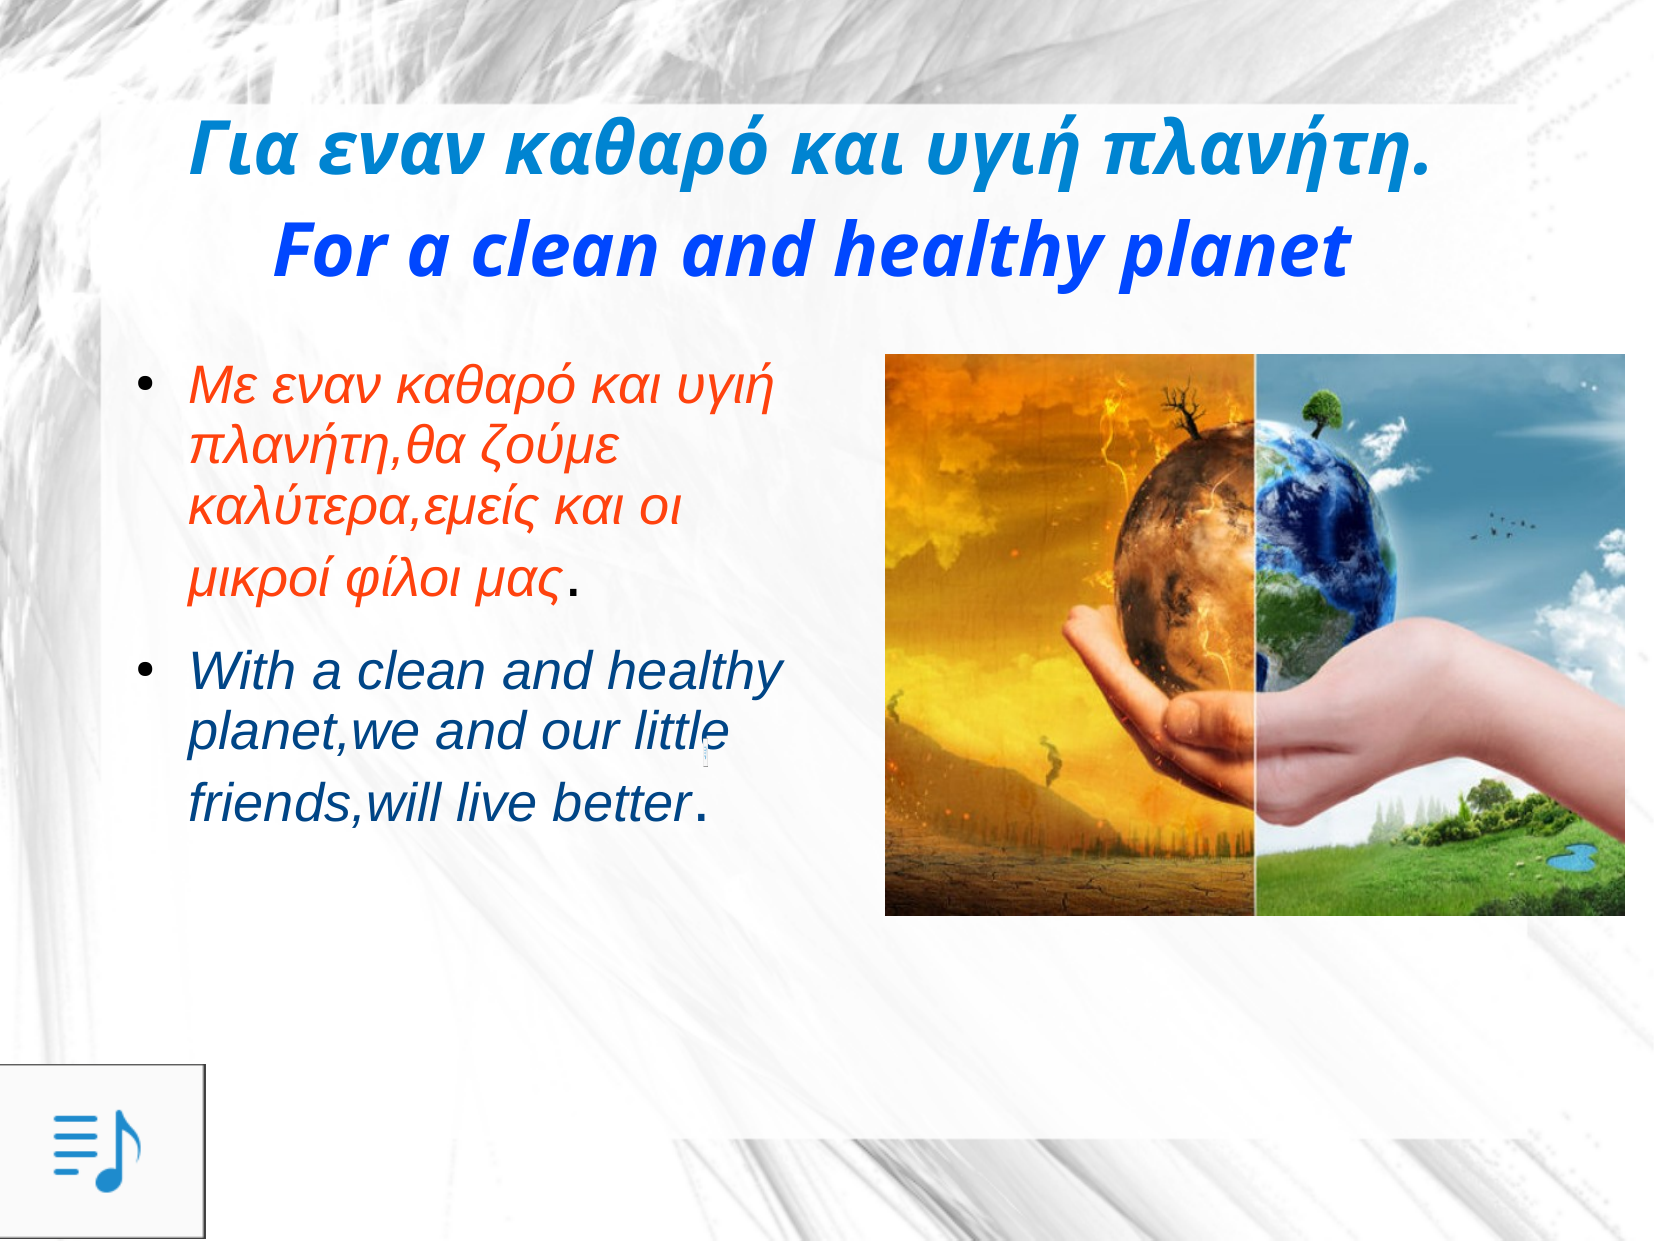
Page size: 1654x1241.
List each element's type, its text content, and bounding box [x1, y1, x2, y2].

picture [0, 0, 1654, 1241]
title Για εναν καθαρό και υγιή πλανήτη. For a clean and healthy planet [118, 91, 1506, 301]
text_box [0, 1062, 207, 1241]
list Με εναν καθαρό και υγιή πλανήτη,θα ζούμε καλύτερα,εμείς και οι μικροί φίλοι μας. With a clean and healthy planet,we and our little friends,will live better. [117, 354, 827, 886]
text_box [702, 738, 709, 768]
